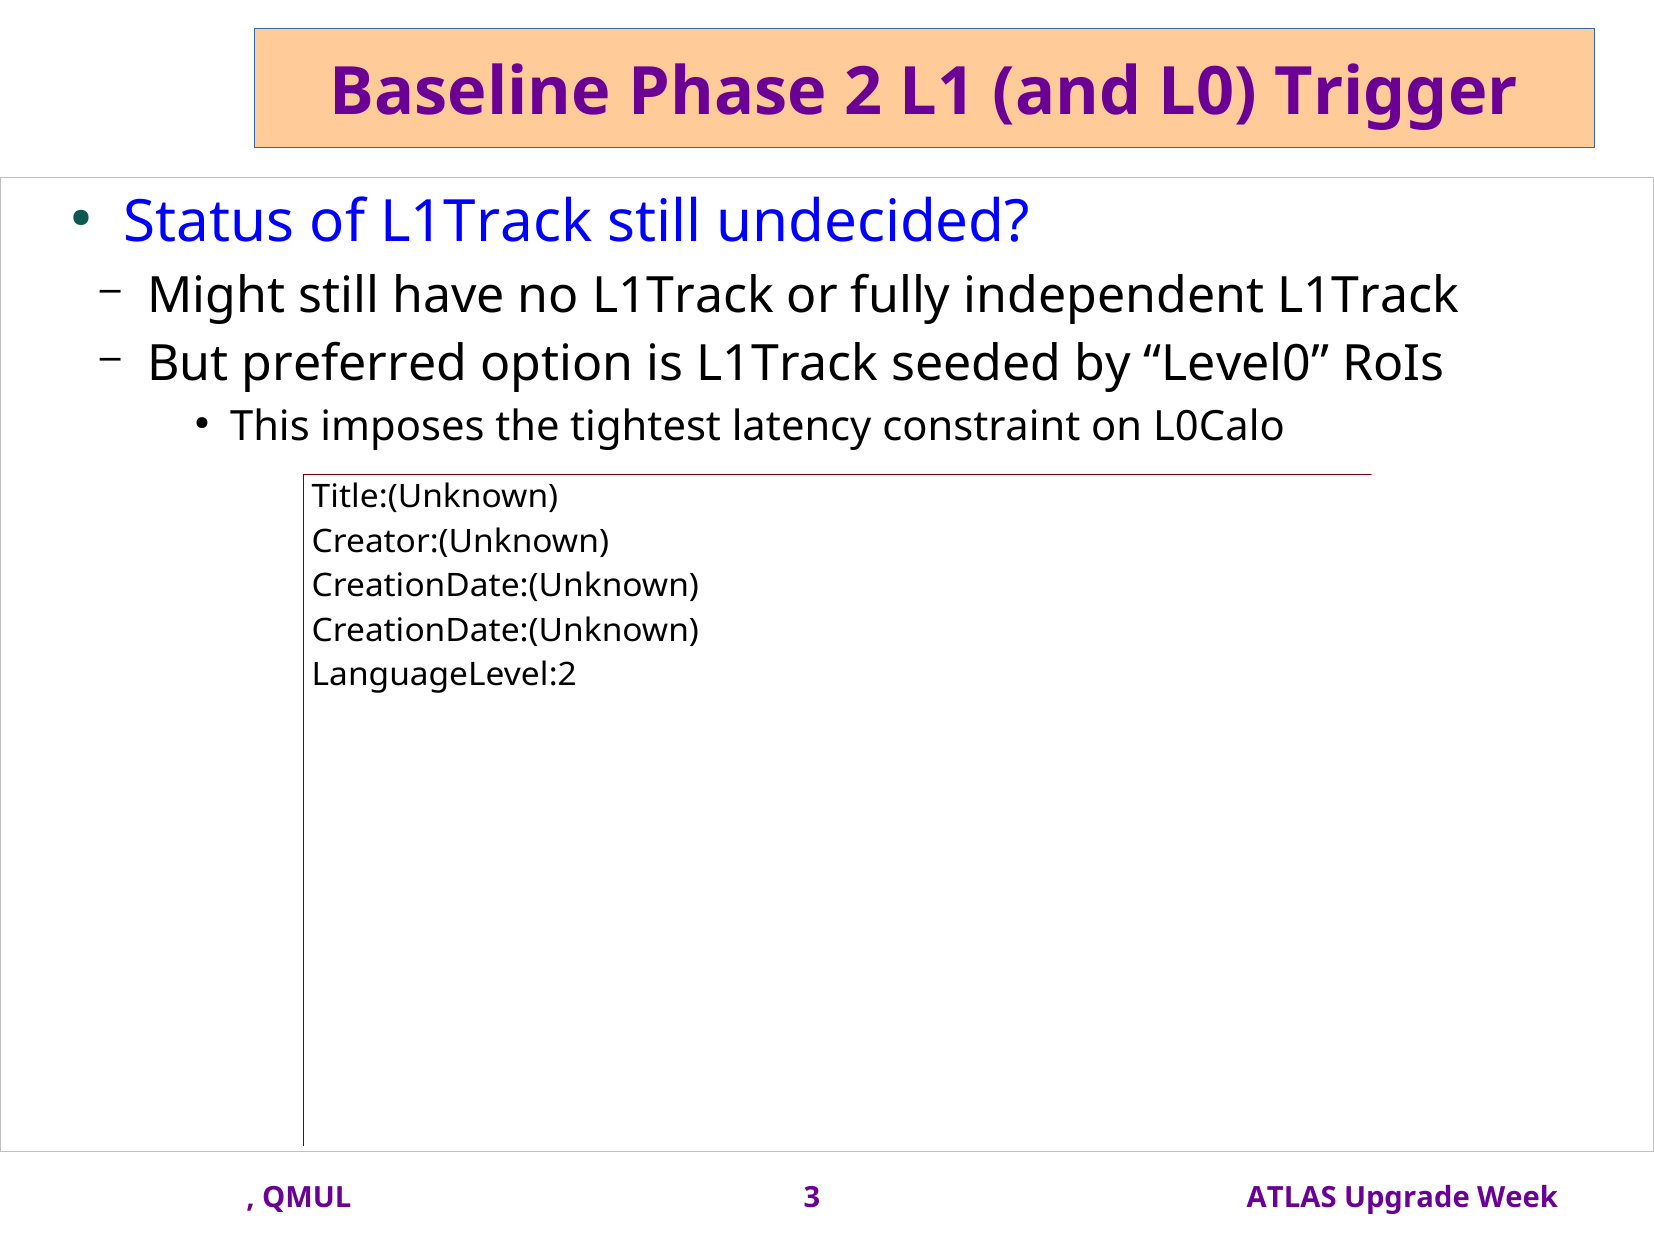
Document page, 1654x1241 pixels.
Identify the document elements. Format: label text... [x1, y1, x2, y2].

title Baseline Phase 2 L1 (and L0) Trigger [254, 28, 1595, 148]
picture [300, 471, 1372, 1146]
list Status of L1Track still undecided? Might still have no L1Track or fully independent L1Track But preferred option is L1Track seeded by “Level0” RoIs This imposes the tightest latency constraint on L0Calo [52, 179, 1598, 1099]
